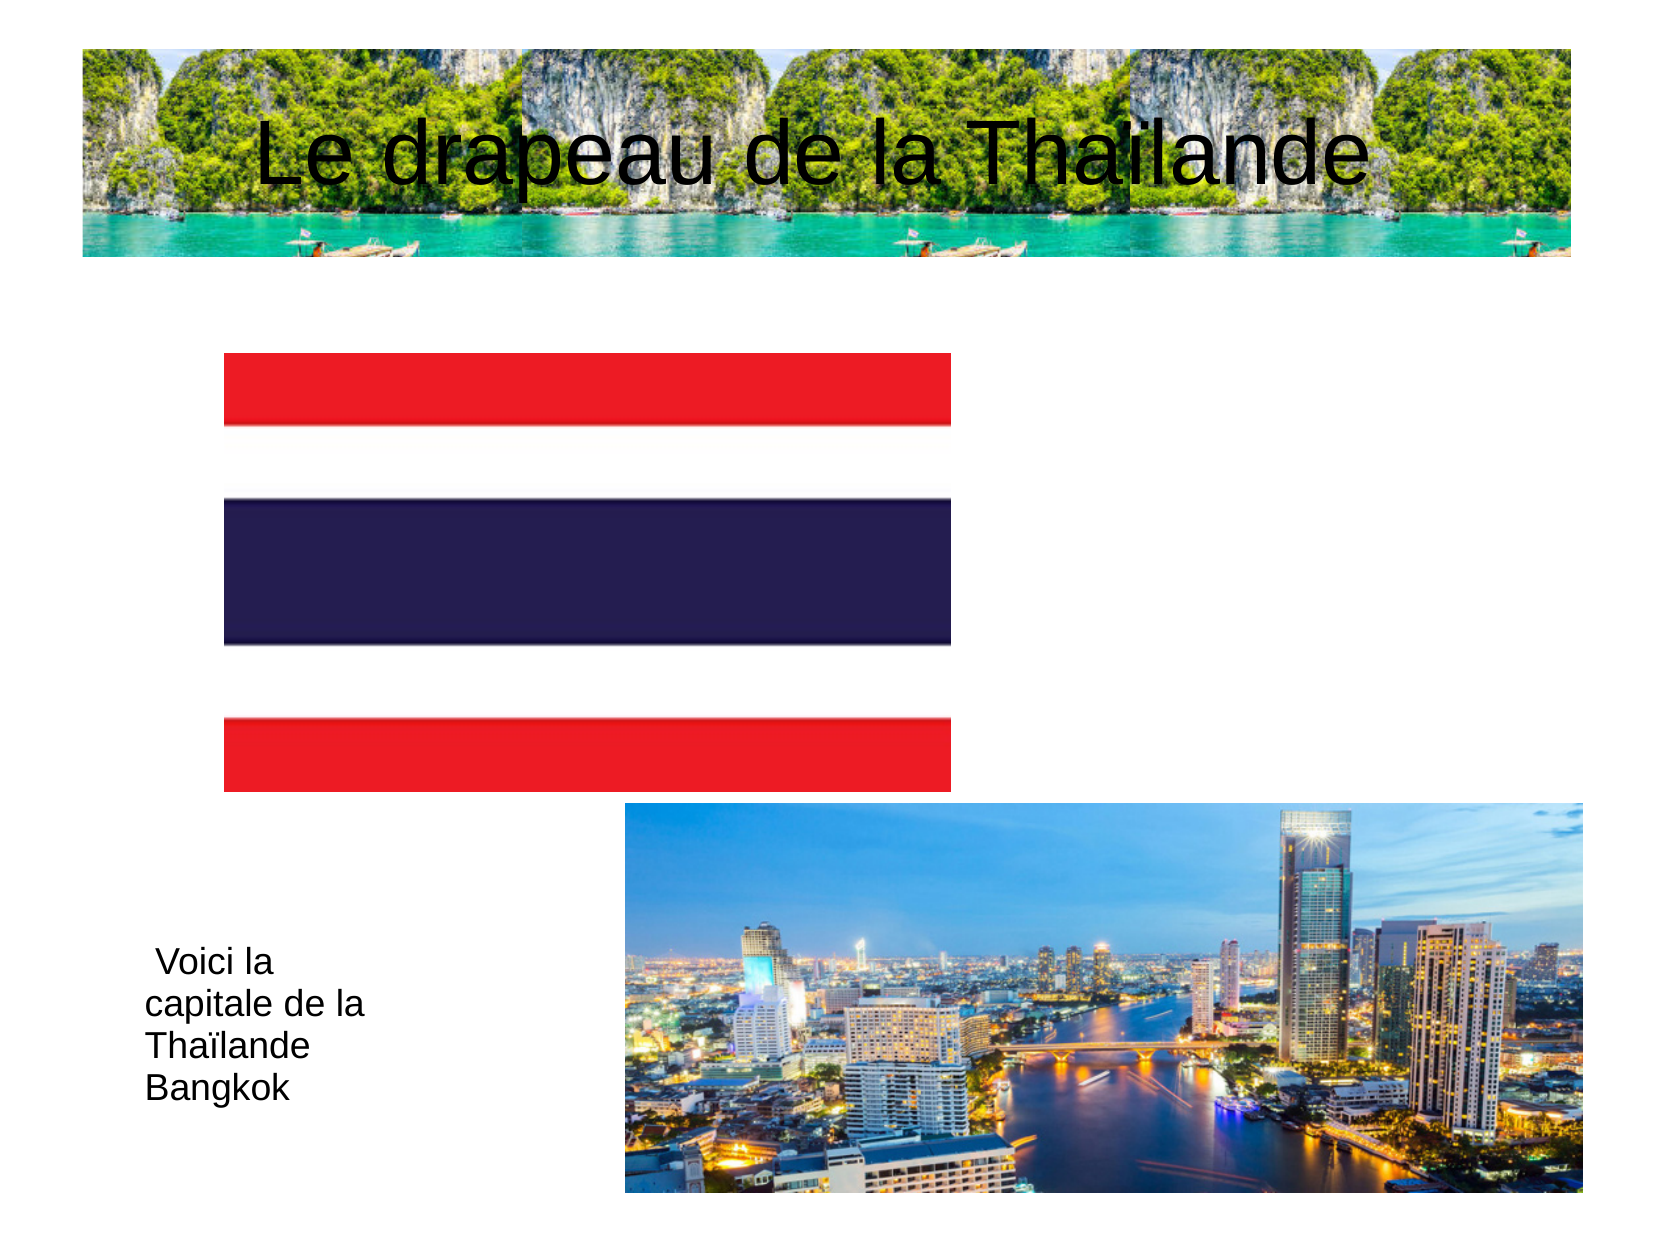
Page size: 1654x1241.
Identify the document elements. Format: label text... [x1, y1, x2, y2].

picture [809, 353, 951, 792]
text_box Voici la capitale de la Thaïlande Bangkok [129, 933, 414, 1117]
picture [625, 803, 1583, 1193]
list [82, 244, 809, 1063]
title Le drapeau de la Thaïlande [82, 49, 1571, 257]
